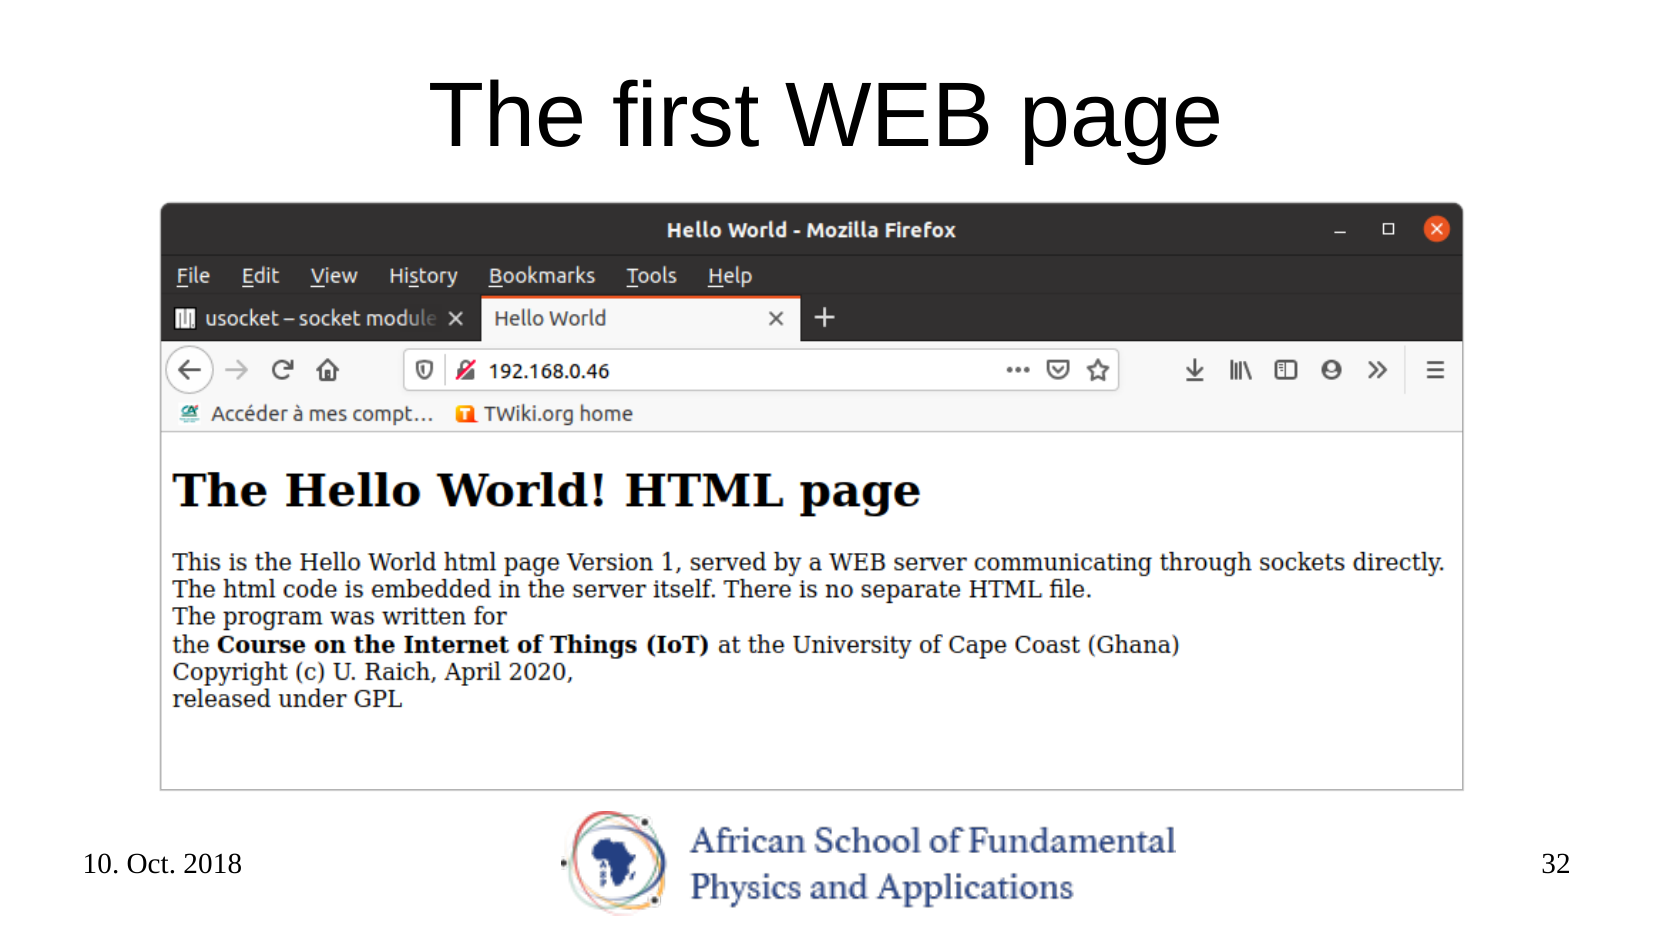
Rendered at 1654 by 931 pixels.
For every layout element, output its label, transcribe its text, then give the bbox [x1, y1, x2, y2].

picture [561, 811, 1176, 916]
title The first WEB page [82, 37, 1571, 193]
picture [147, 192, 1477, 805]
